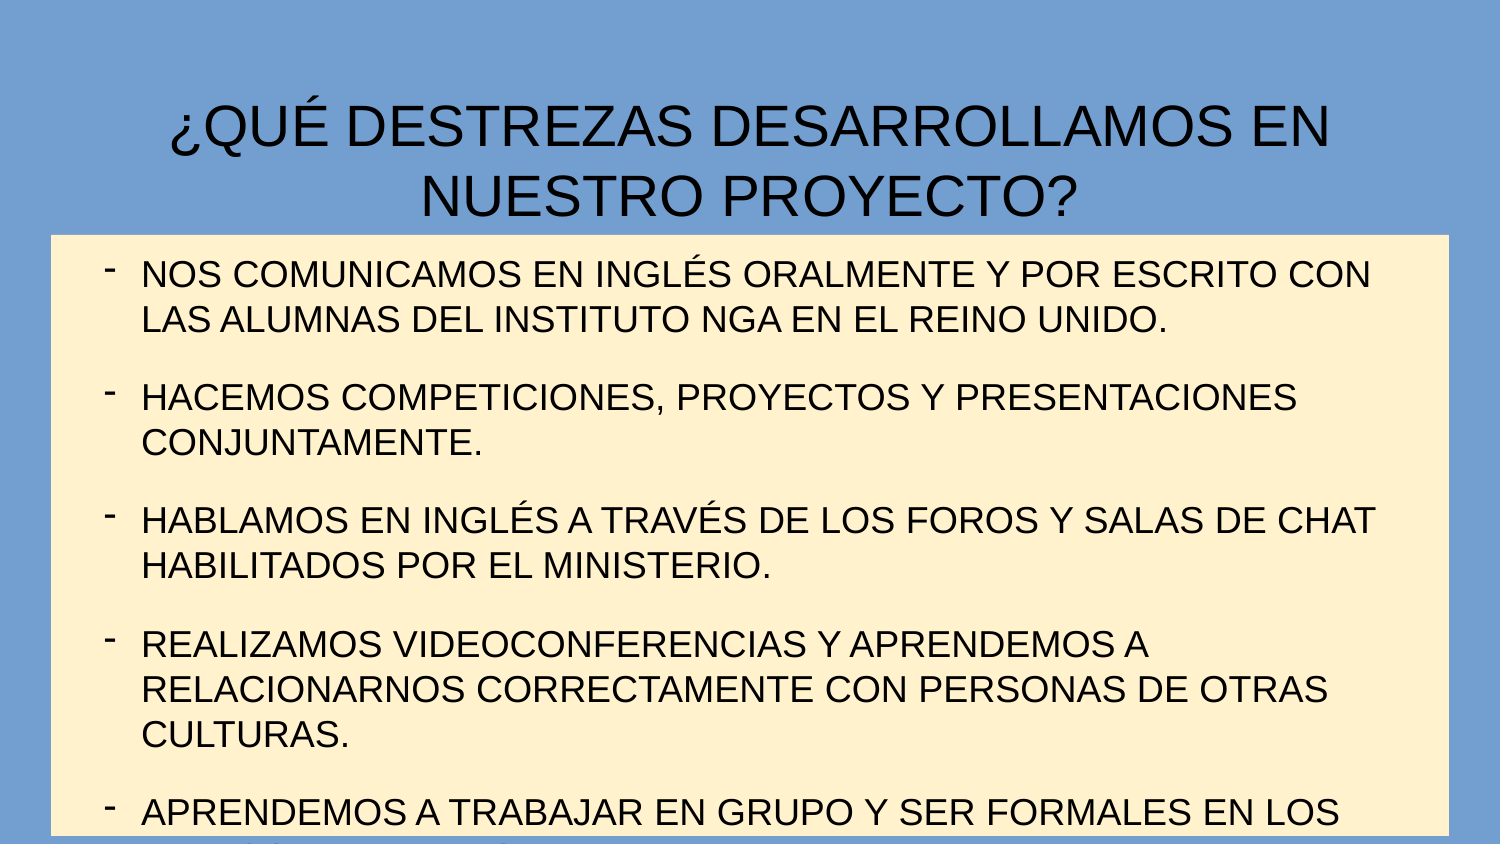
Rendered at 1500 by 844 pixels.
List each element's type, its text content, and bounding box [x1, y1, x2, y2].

title ¿QUÉ DESTREZAS DESARROLLAMOS EN NUESTRO PROYECTO? [51, 72, 1449, 234]
list NOS COMUNICAMOS EN INGLÉS ORALMENTE Y POR ESCRITO CON LAS ALUMNAS DEL INSTITUTO NGA EN EL REINO UNIDO. HACEMOS COMPETICIONES, PROYECTOS Y PRESENTACIONES CONJUNTAMENTE. HABLAMOS EN INGLÉS A TRAVÉS DE LOS FOROS Y SALAS DE CHAT HABILITADOS POR EL MINISTERIO. REALIZAMOS VIDEOCONFERENCIAS Y APRENDEMOS A RELACIONARNOS CORRECTAMENTE CON PERSONAS DE OTRAS CULTURAS. APRENDEMOS A TRABAJAR EN GRUPO Y SER FORMALES EN LOS PLAZOS DE ENTREGA. [51, 234, 1449, 836]
